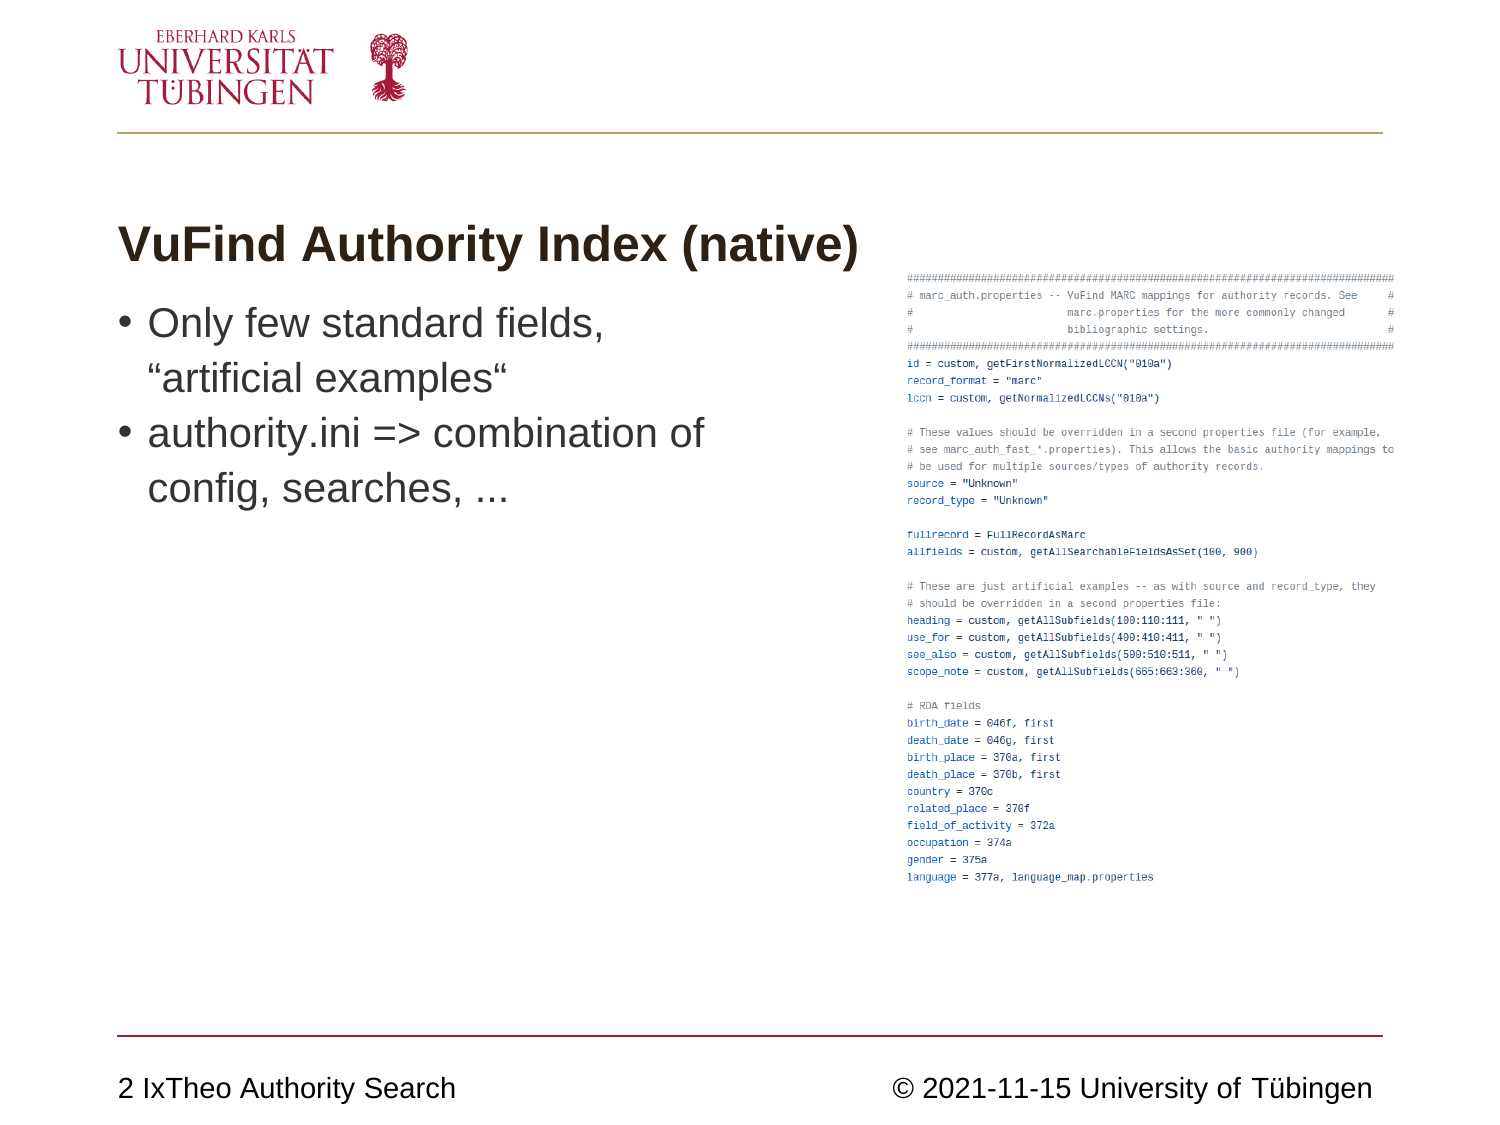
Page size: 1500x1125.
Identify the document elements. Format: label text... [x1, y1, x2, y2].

picture [897, 271, 1411, 886]
title VuFind Authority Index (native) [117, 211, 1382, 272]
picture [117, 29, 408, 105]
list Only few standard fields, “artificial examples“ authority.ini => combination of config, searches, ... [117, 290, 827, 1005]
